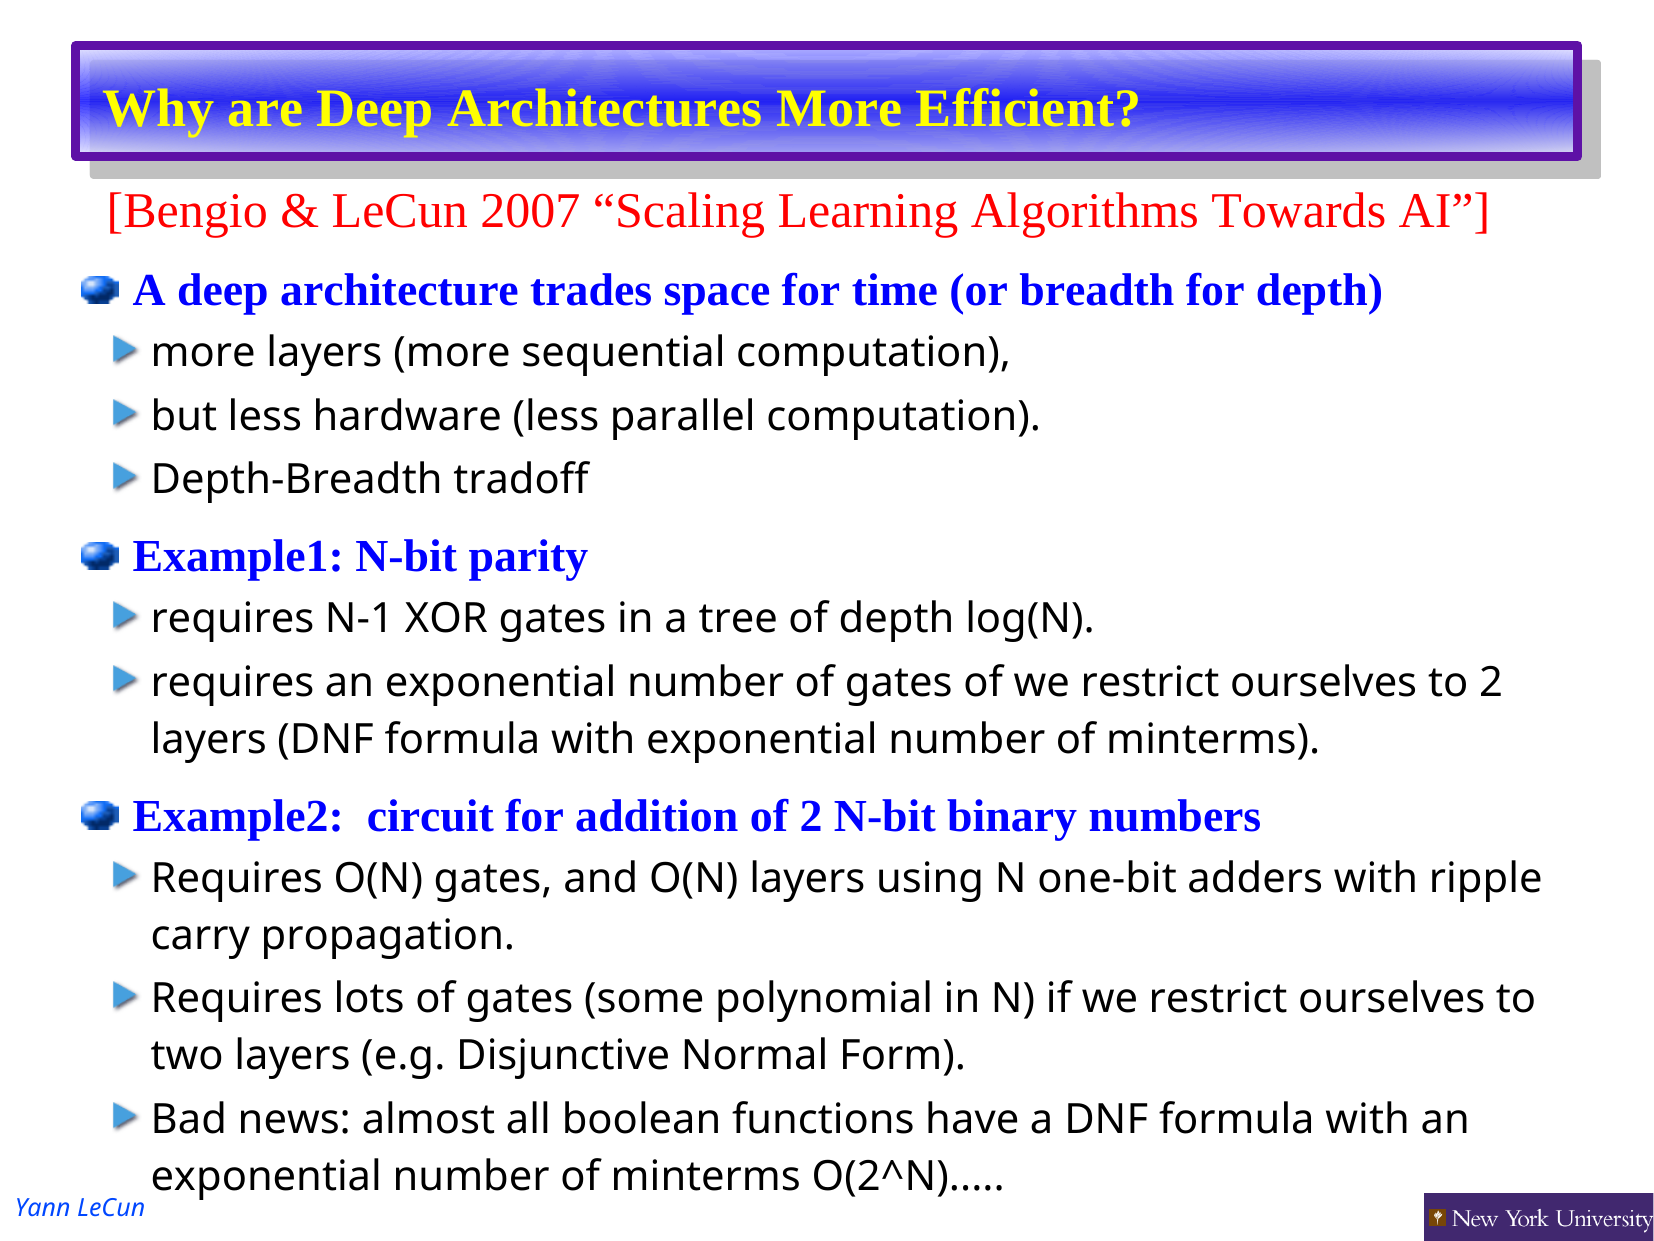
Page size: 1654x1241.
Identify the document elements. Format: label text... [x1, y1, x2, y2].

list A deep architecture trades space for time (or breadth for depth) more layers (more sequential computation), but less hardware (less parallel computation). Depth-Breadth tradoff Example1: N-bit parity requires N-1 XOR gates in a tree of depth log(N). requires an exponential number of gates of we restrict ourselves to 2 layers (DNF formula with exponential number of minterms). Example2: circuit for addition of 2 N-bit binary numbers Requires O(N) gates, and O(N) layers using N one-bit adders with ripple carry propagation. Requires lots of gates (some polynomial in N) if we restrict ourselves to two layers (e.g. Disjunctive Normal Form). Bad news: almost all boolean functions have a DNF formula with an exponential number of minterms O(2^N)..... [81, 264, 1576, 1193]
title Why are Deep Architectures More Efficient? [75, 45, 1578, 157]
text_box [Bengio & LeCun 2007 “Scaling Learning Algorithms Towards AI”] [106, 183, 1492, 244]
picture [1424, 1193, 1654, 1241]
